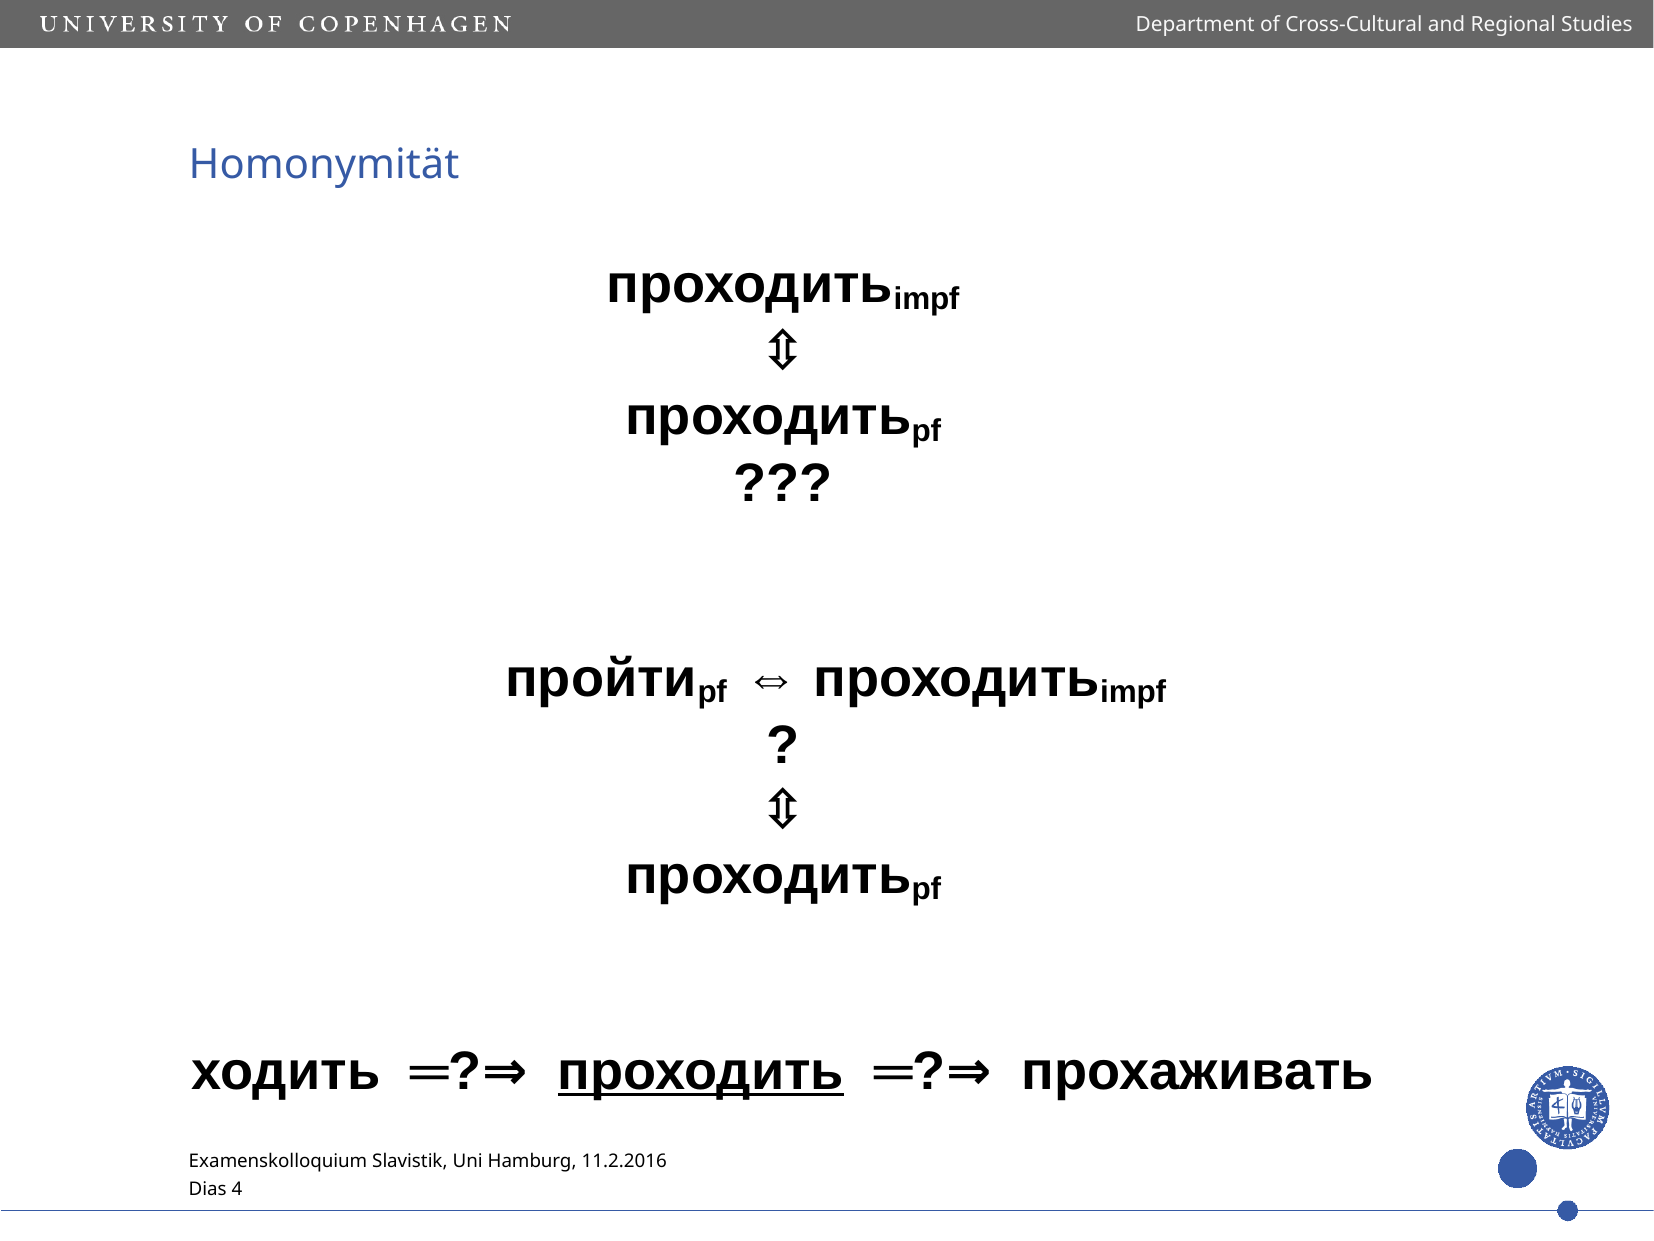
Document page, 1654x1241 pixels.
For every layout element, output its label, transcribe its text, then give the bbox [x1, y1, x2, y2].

title Homonymität [188, 83, 1378, 188]
footer Department of Cross-Cultural and Regional Studies [516, 0, 1648, 48]
list [182, 911, 1372, 1120]
slide_number Examenskolloquium Slavistik, Uni Hamburg, 11.2.2016 [188, 1148, 1379, 1175]
slide_number Dias <nummer> [188, 1176, 575, 1203]
list [188, 248, 1378, 808]
picture [0, 1007, 1654, 1240]
